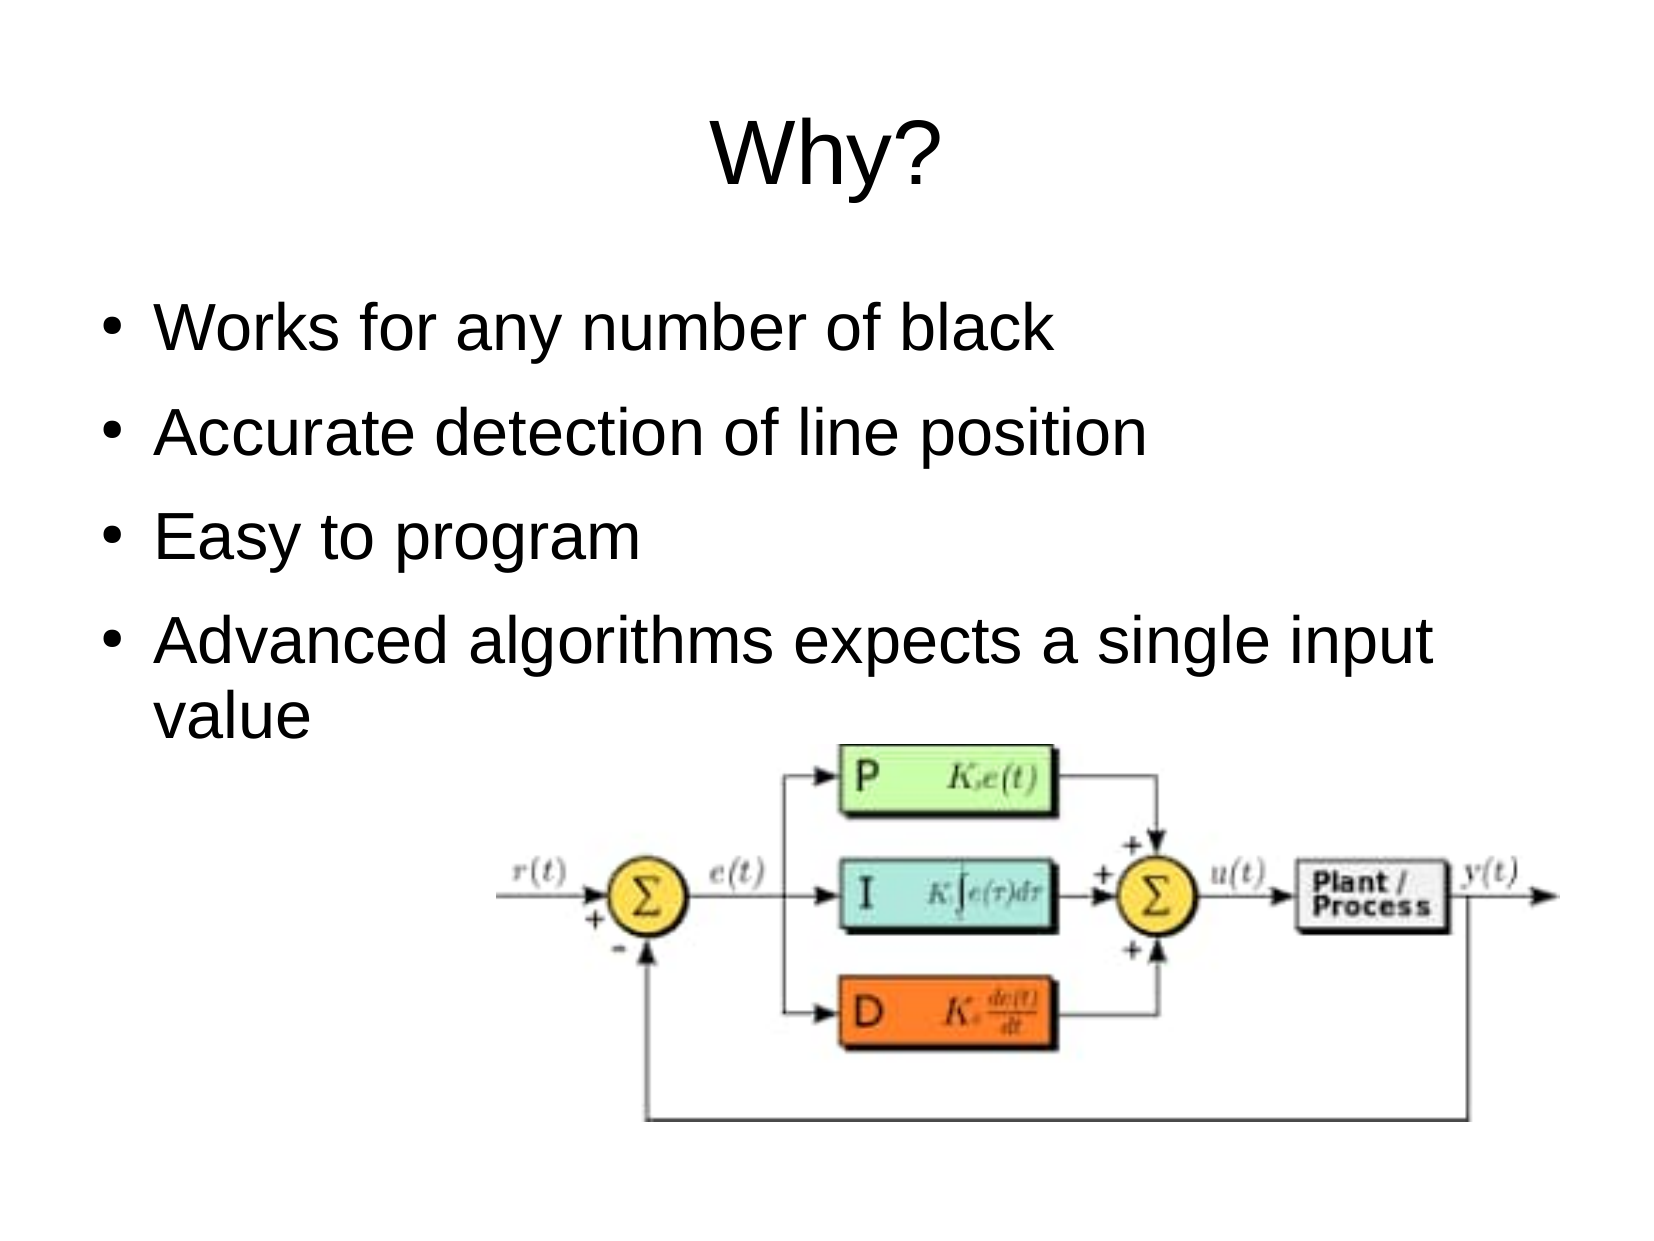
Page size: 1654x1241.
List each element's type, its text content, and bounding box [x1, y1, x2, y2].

picture [496, 744, 1560, 1123]
title Why? [82, 49, 1571, 257]
list Works for any number of black Accurate detection of line position Easy to program Advanced algorithms expects a single input value [82, 290, 1571, 1010]
